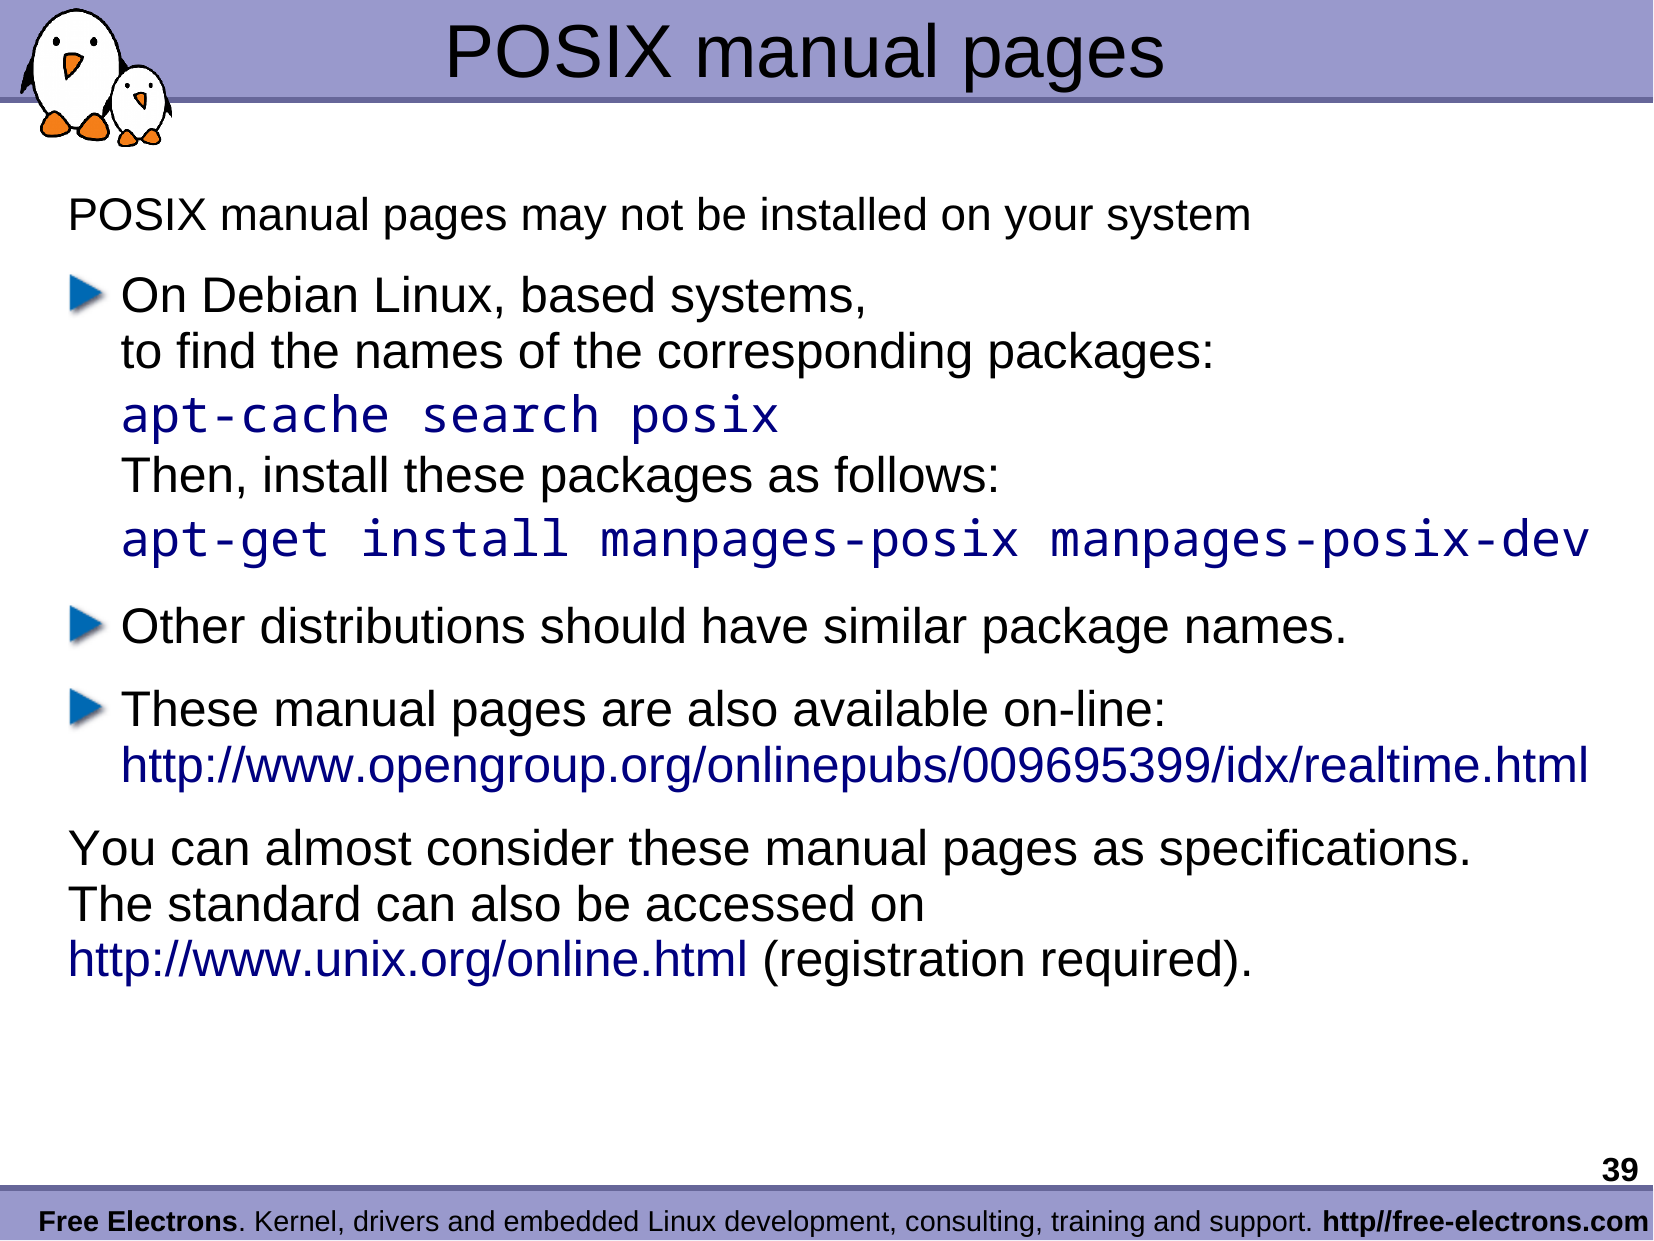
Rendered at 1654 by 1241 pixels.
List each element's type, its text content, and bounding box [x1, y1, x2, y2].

list POSIX manual pages may not be installed on your system On Debian Linux, based systems, to find the names of the corresponding packages: apt-cache search posix Then, install these packages as follows: apt-get install manpages-posix manpages-posix-dev Other distributions should have similar package names. These manual pages are also available on-line: http://www.opengroup.org/onlinepubs/009695399/idx/realtime.html You can almost consider these manual pages as specifications. The standard can also be accessed on http://www.unix.org/online.html (registration required). [49, 188, 1616, 1039]
picture [20, 8, 172, 147]
title POSIX manual pages [60, 0, 1551, 103]
